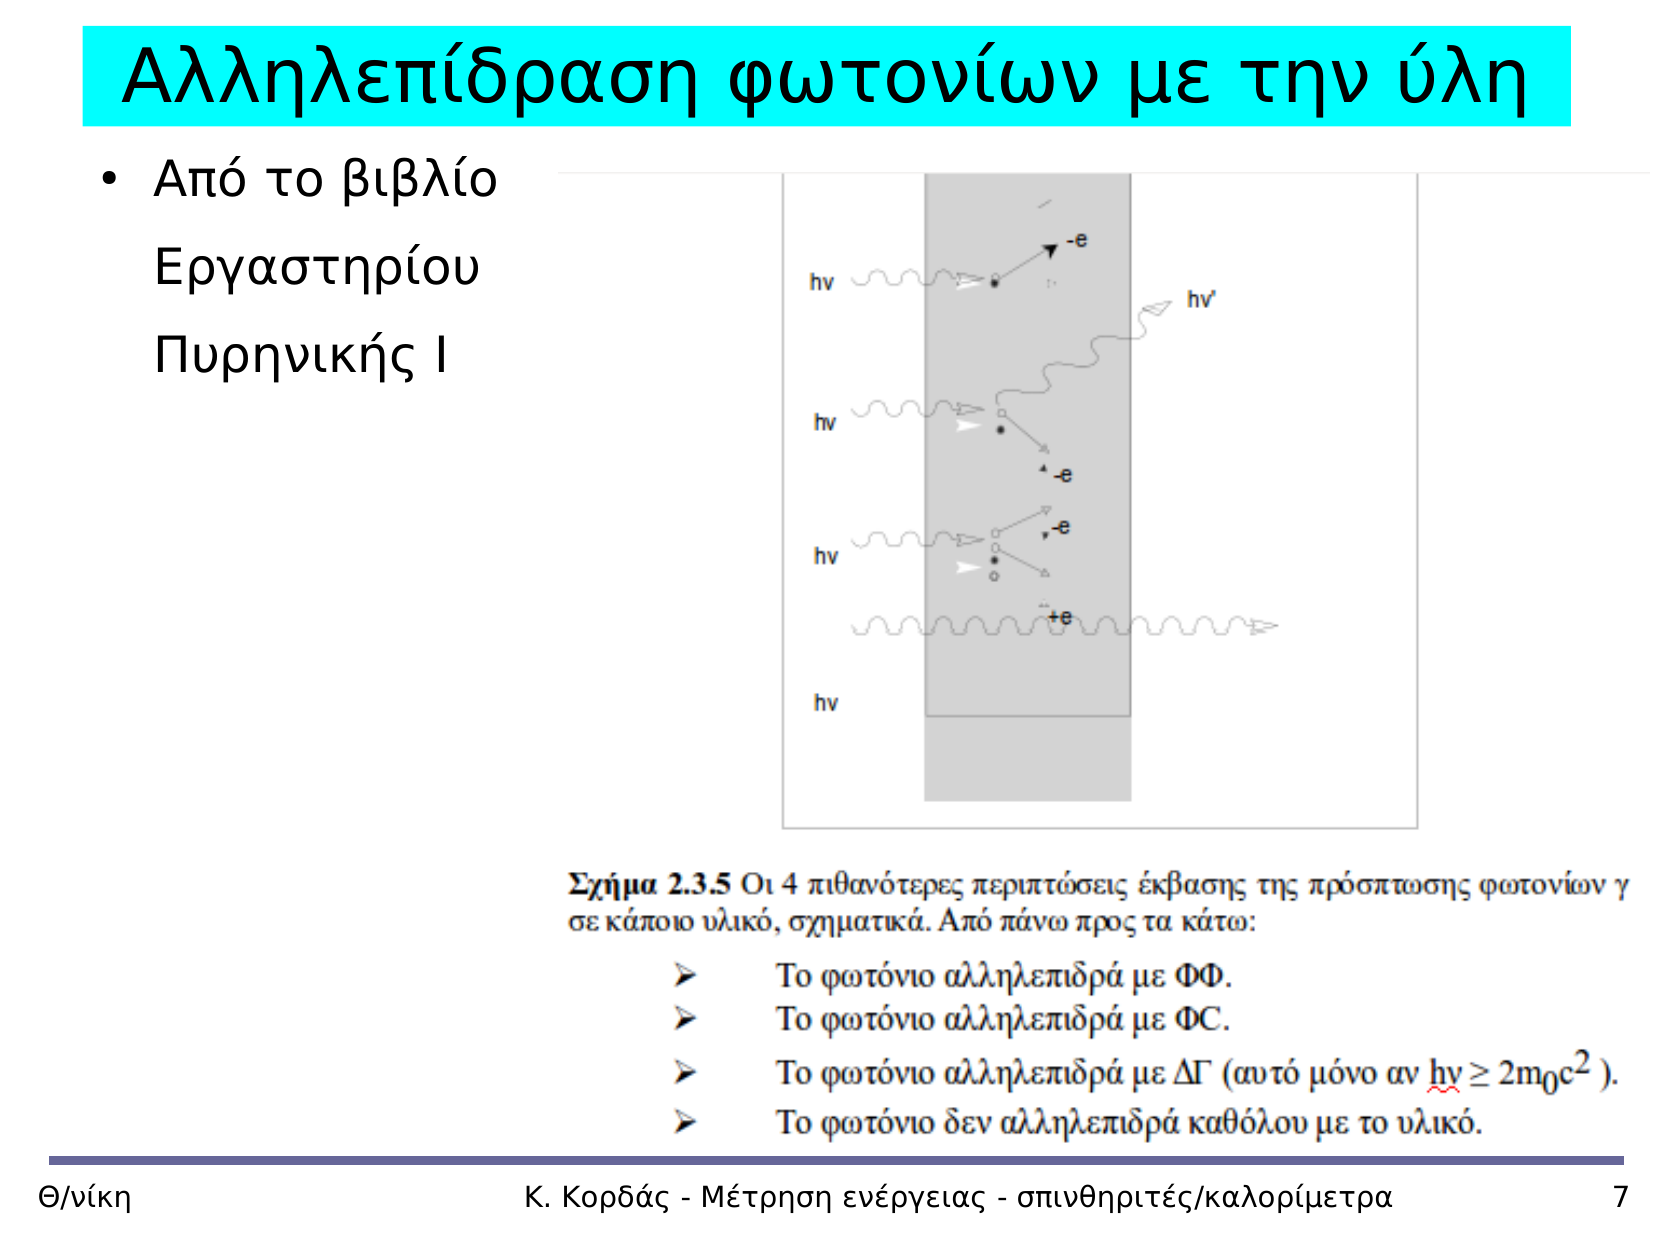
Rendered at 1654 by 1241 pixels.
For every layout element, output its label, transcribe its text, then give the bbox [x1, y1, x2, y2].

picture [558, 172, 1650, 1145]
title Αλληλεπίδραση φωτονίων με την ύλη [82, 25, 1571, 127]
list Από το βιβλίο Εργαστηρίου Πυρηνικής Ι [82, 150, 1571, 1127]
